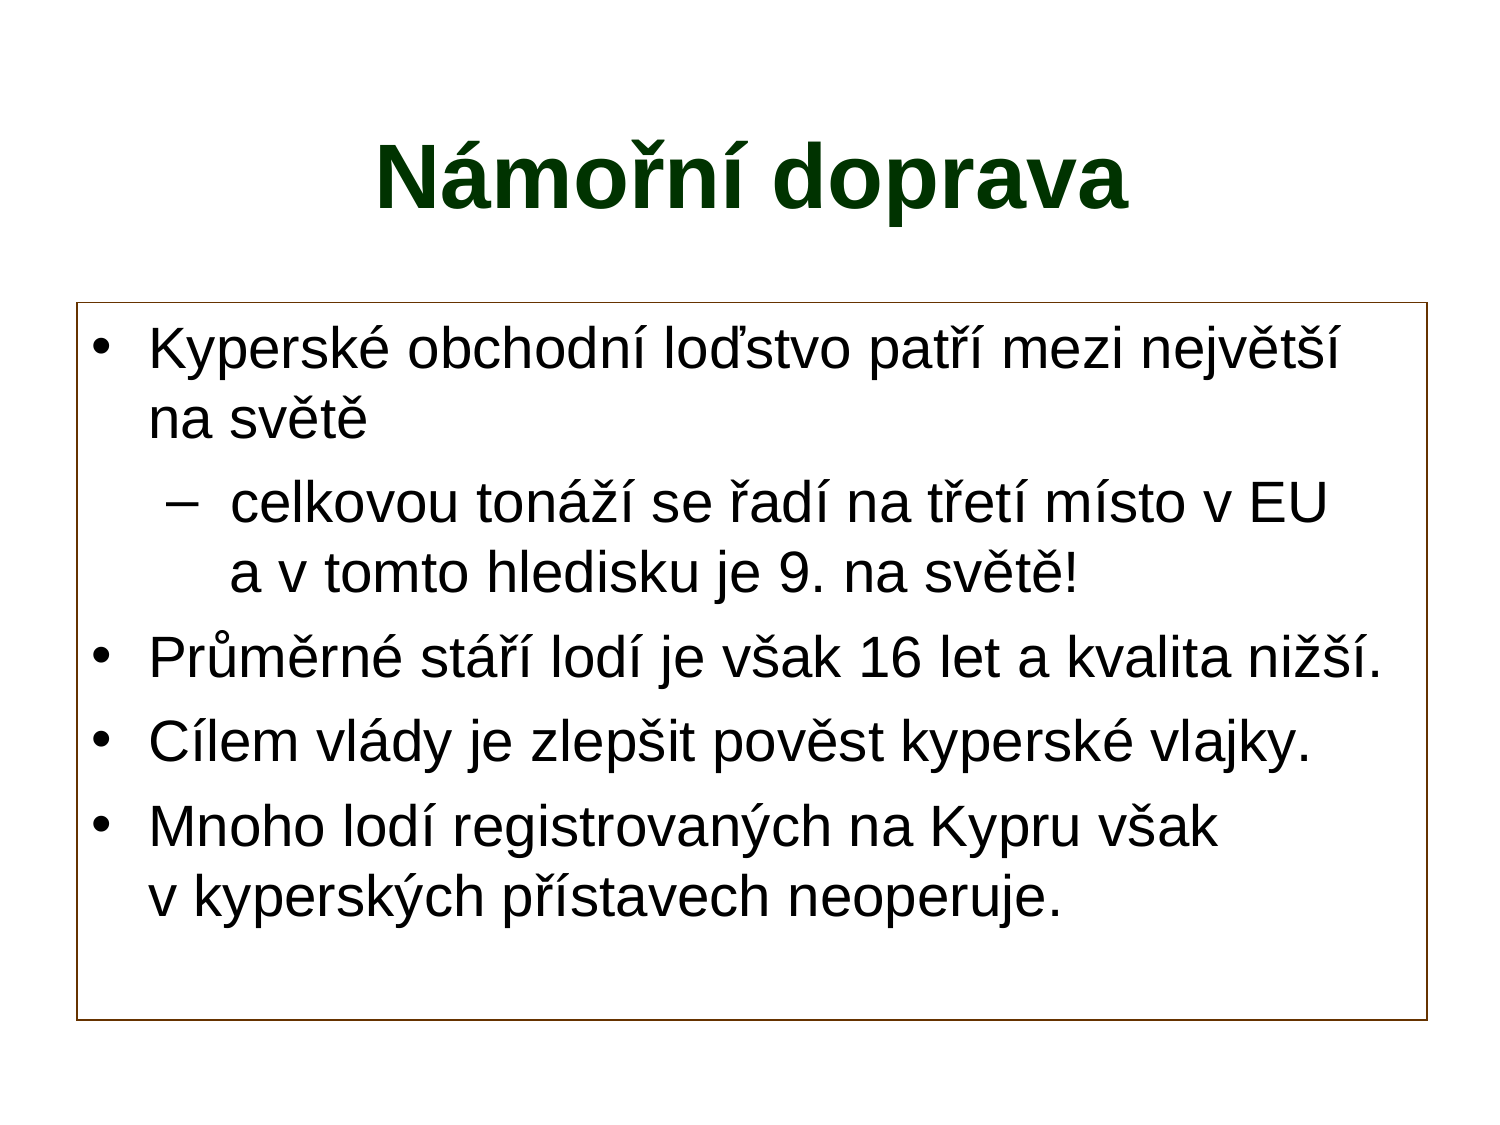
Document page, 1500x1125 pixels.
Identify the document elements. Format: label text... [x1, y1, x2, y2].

list Kyperské obchodní loďstvo patří mezi největší na světě celkovou tonáží se řadí na třetí místo v EU a v tomto hledisku je 9. na světě! Průměrné stáří lodí je však 16 let a kvalita nižší. Cílem vlády je zlepšit pověst kyperské vlajky. Mnoho lodí registrovaných na Kypru však v kyperských přístavech neoperuje. [76, 302, 1427, 1021]
title Námořní doprava [76, 78, 1427, 266]
